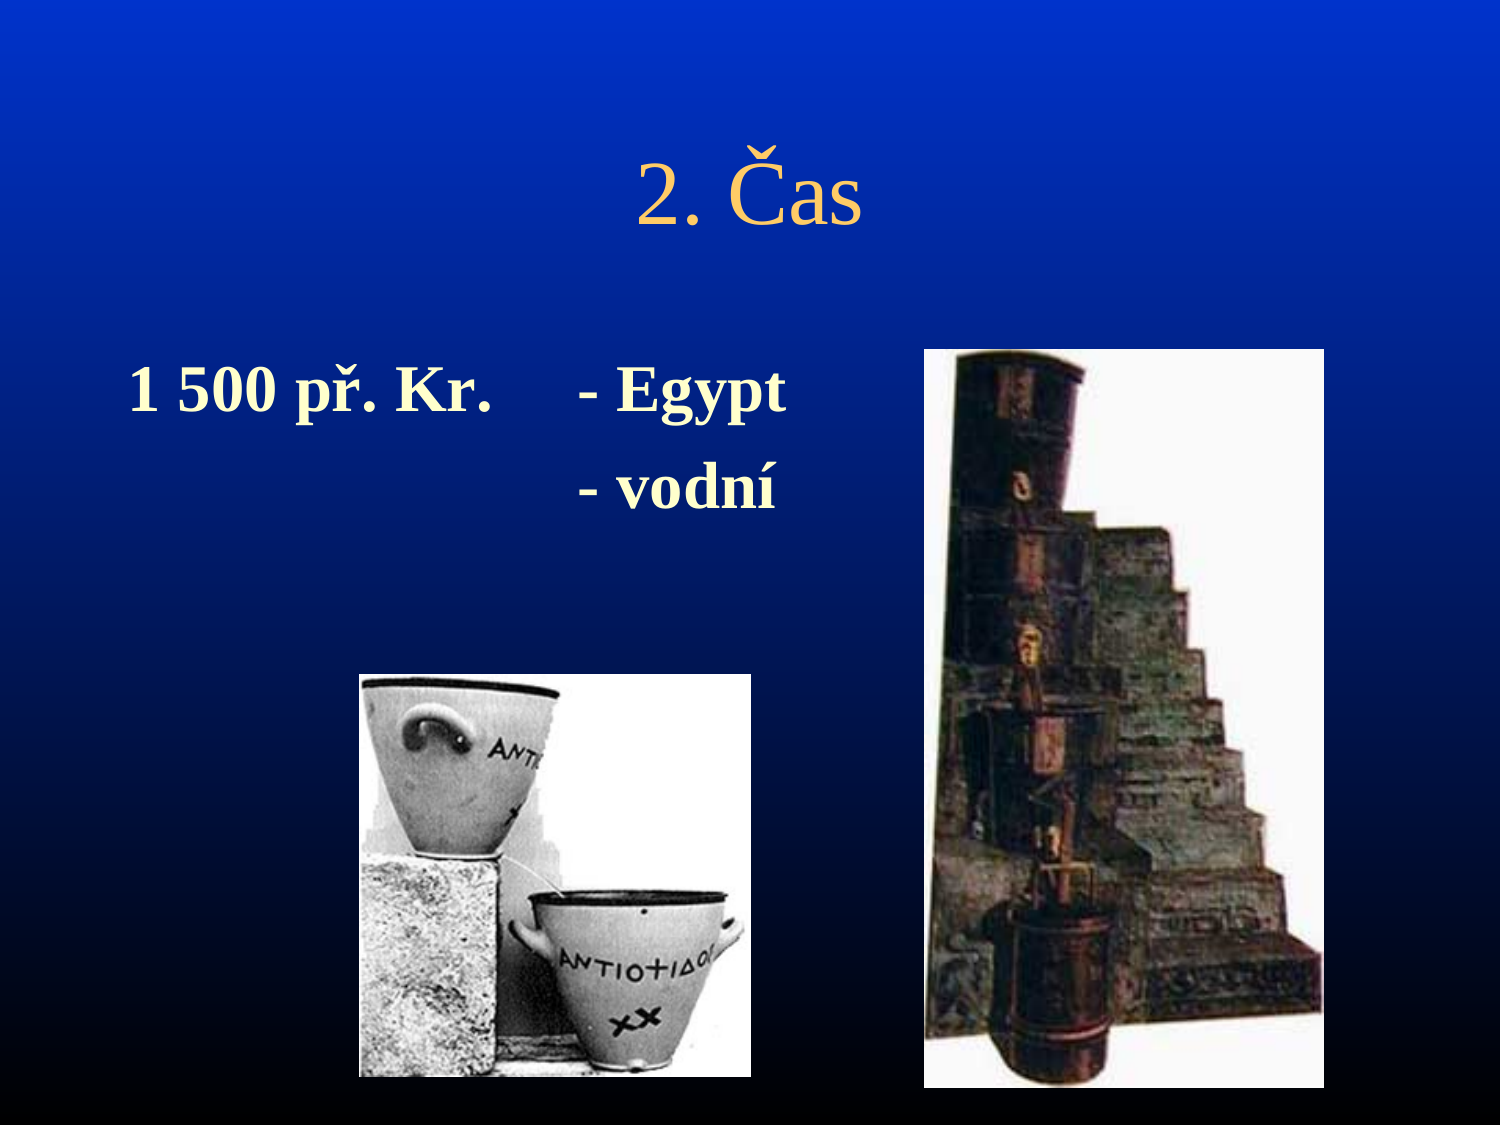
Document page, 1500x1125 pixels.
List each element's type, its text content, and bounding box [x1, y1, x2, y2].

picture [924, 349, 1324, 1088]
list 1 500 př. Kr. - Egypt - vodní [112, 337, 1388, 1013]
title 2. Čas [112, 37, 1388, 250]
picture [359, 674, 751, 1077]
